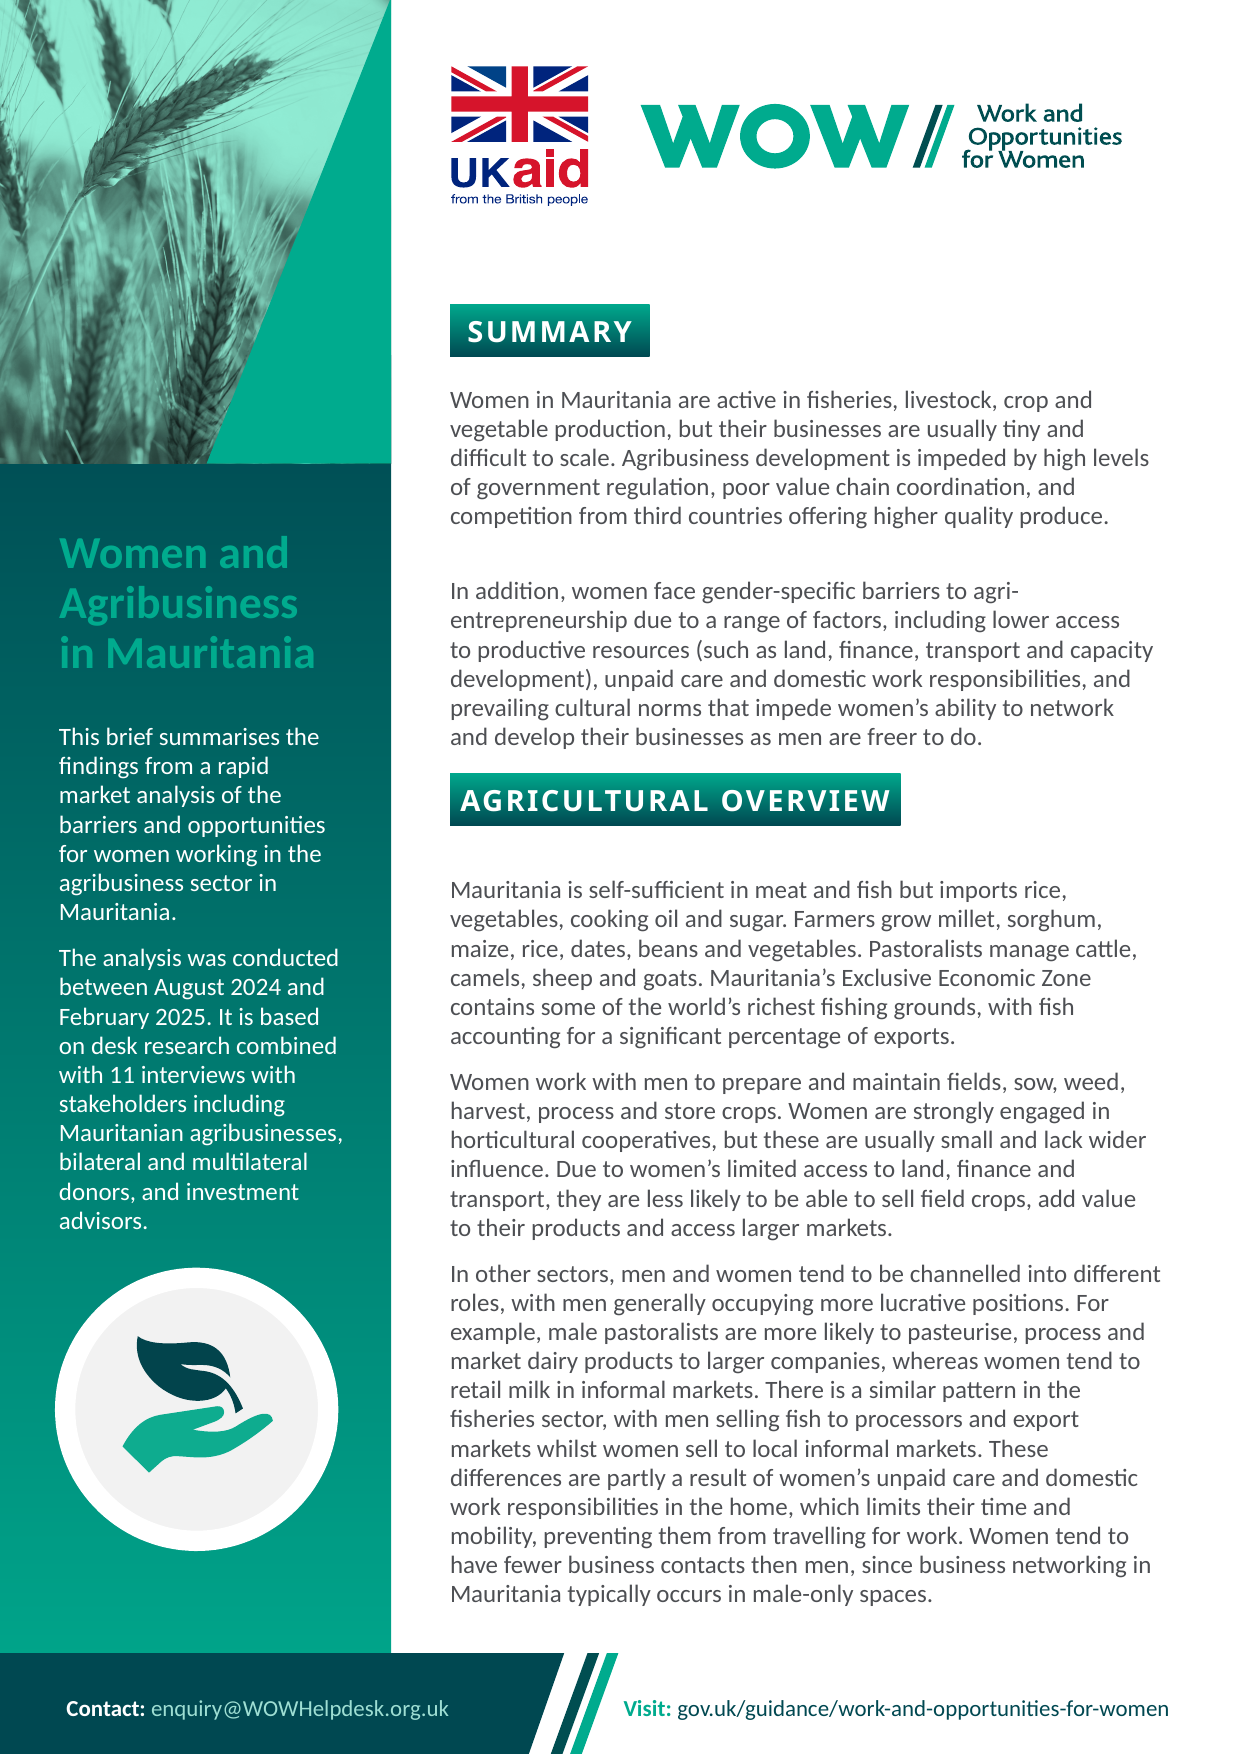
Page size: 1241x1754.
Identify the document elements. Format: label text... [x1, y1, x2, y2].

text_box Women in Mauritania are active in fisheries, livestock, crop and vegetable production, but their businesses are usually tiny and difficult to scale. Agribusiness development is impeded by high levels of government regulation, poor value chain coordination, and competition from third countries offering higher quality produce. In addition, women face gender-specific barriers to agri-entrepreneurship due to a range of factors, including lower access to productive resources (such as land, finance, transport and capacity development), unpaid care and domestic work responsibilities, and prevailing cultural norms that impede women’s ability to network and develop their businesses as men are freer to do. [450, 383, 1167, 755]
picture [0, 0, 389, 464]
picture [113, 1319, 283, 1489]
picture [547, 1645, 624, 1754]
text_box Contact: enquiry@WOWHelpdesk.org.uk [66, 1691, 451, 1721]
text_box SUMMARY [450, 304, 650, 357]
text_box AGRICULTURAL OVERVIEW [450, 773, 901, 826]
text_box This brief summarises the findings from a rapid market analysis of the barriers and opportunities for women working in the agribusiness sector in Mauritania. The analysis was conducted between August 2024 and February 2025. It is based on desk research combined with 11 interviews with stakeholders including Mauritanian agribusinesses, bilateral and multilateral donors, and investment advisors. [58, 721, 347, 1210]
text_box Visit: gov.uk/guidance/work-and-opportunities-for-women [624, 1691, 1241, 1720]
text_box [0, 464, 391, 1551]
text_box Women and Agribusiness in Mauritania [59, 528, 362, 680]
picture [420, 57, 1138, 213]
text_box Mauritania is self-sufficient in meat and fish but imports rice, vegetables, cooking oil and sugar. Farmers grow millet, sorghum, maize, rice, dates, beans and vegetables. Pastoralists manage cattle, camels, sheep and goats. Mauritania’s Exclusive Economic Zone contains some of the world’s richest fishing grounds, with fish accounting for a significant percentage of exports. Women work with men to prepare and maintain fields, sow, weed, harvest, process and store crops. Women are strongly engaged in horticultural cooperatives, but these are usually small and lack wider influence. Due to women’s limited access to land, finance and transport, they are less likely to be able to sell field crops, add value to their products and access larger markets. In other sectors, men and women tend to be channelled into different roles, with men generally occupying more lucrative positions. For example, male pastoralists are more likely to pasteurise, process and market dairy products to larger companies, whereas women tend to retail milk in informal markets. There is a similar pattern in the fisheries sector, with men selling fish to processors and export markets whilst women sell to local informal markets. These differences are partly a result of women’s unpaid care and domestic work responsibilities in the home, which limits their time and mobility, preventing them from travelling for work. Women tend to have fewer business contacts then men, since business networking in Mauritania typically occurs in male-only spaces. [450, 874, 1167, 1662]
text_box [0, 1653, 565, 1754]
